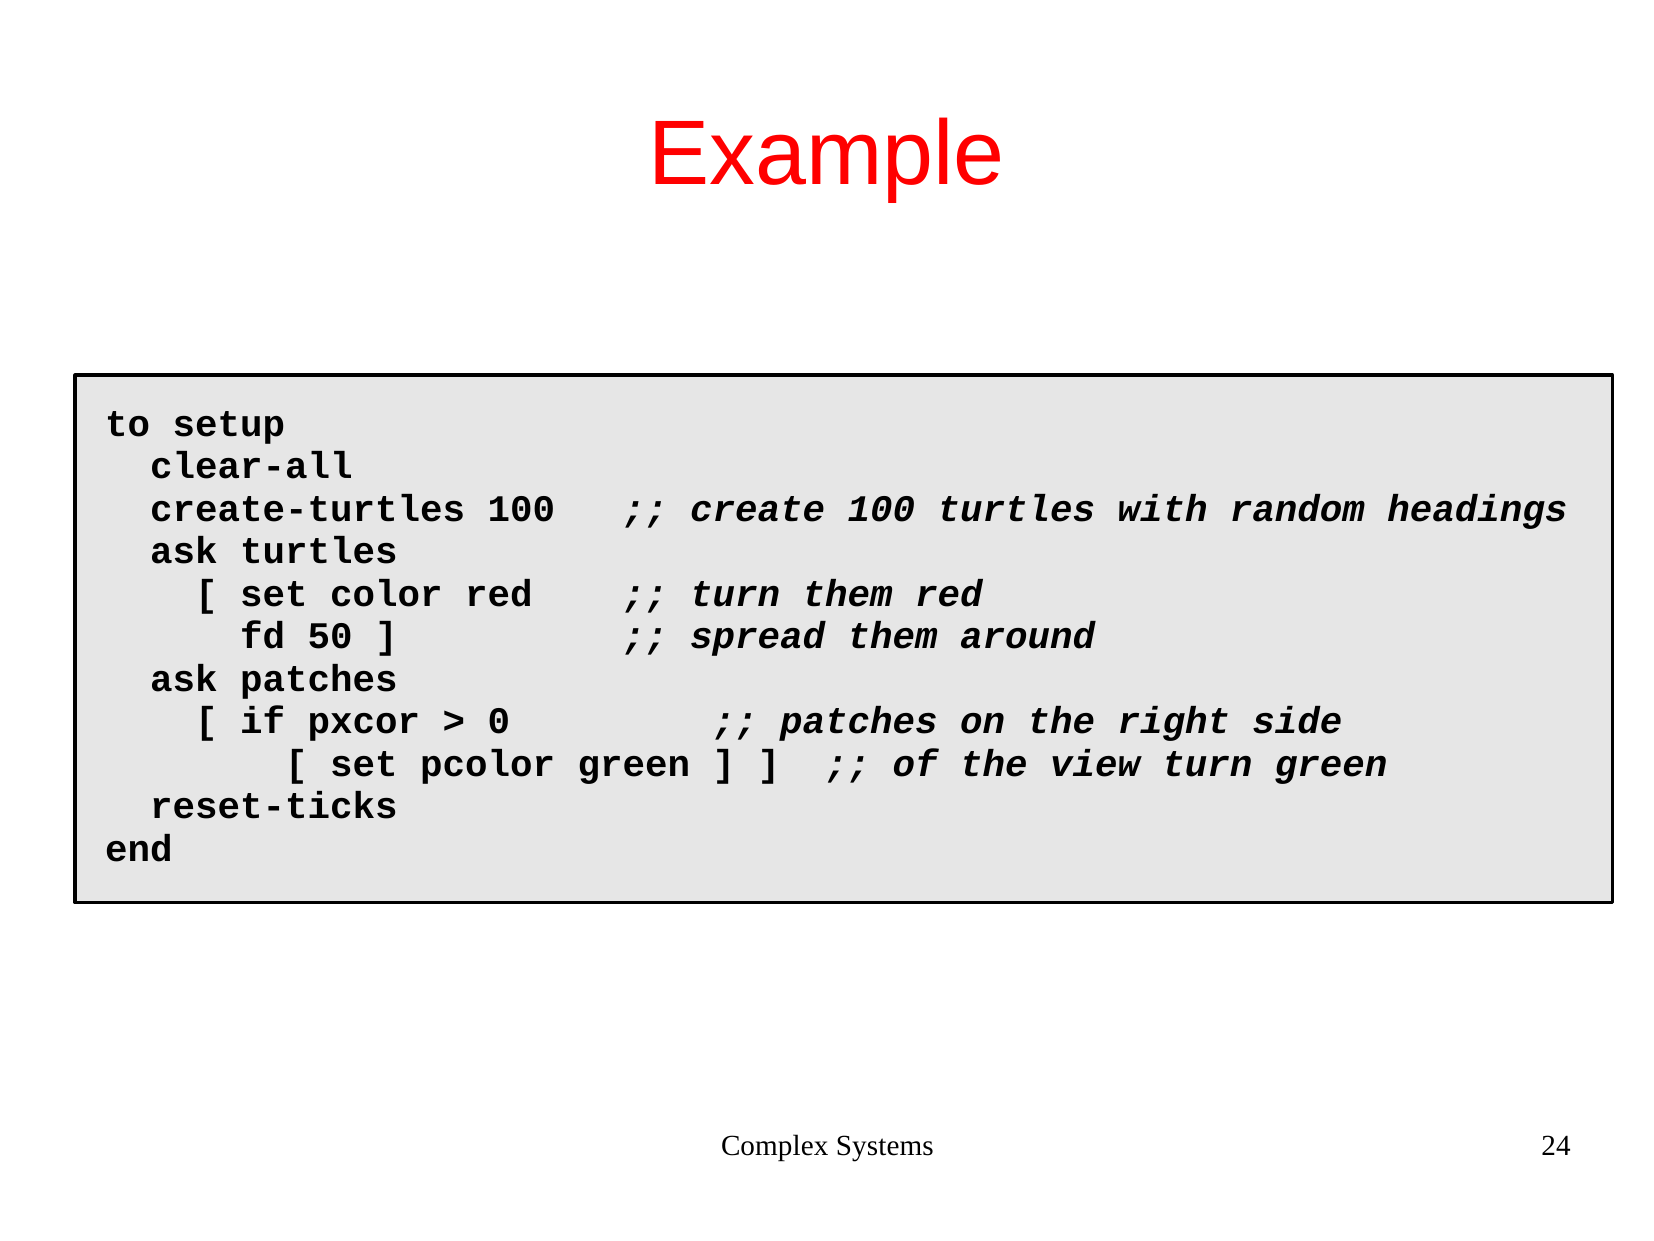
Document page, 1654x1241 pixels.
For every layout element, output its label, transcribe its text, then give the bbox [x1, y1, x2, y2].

text_box to setup clear-all create-turtles 100 ;; create 100 turtles with random headings ask turtles [ set color red ;; turn them red fd 50 ] ;; spread them around ask patches [ if pxcor > 0 ;; patches on the right side [ set pcolor green ] ] ;; of the view turn green reset-ticks end [75, 375, 1613, 903]
title Example [82, 49, 1571, 257]
